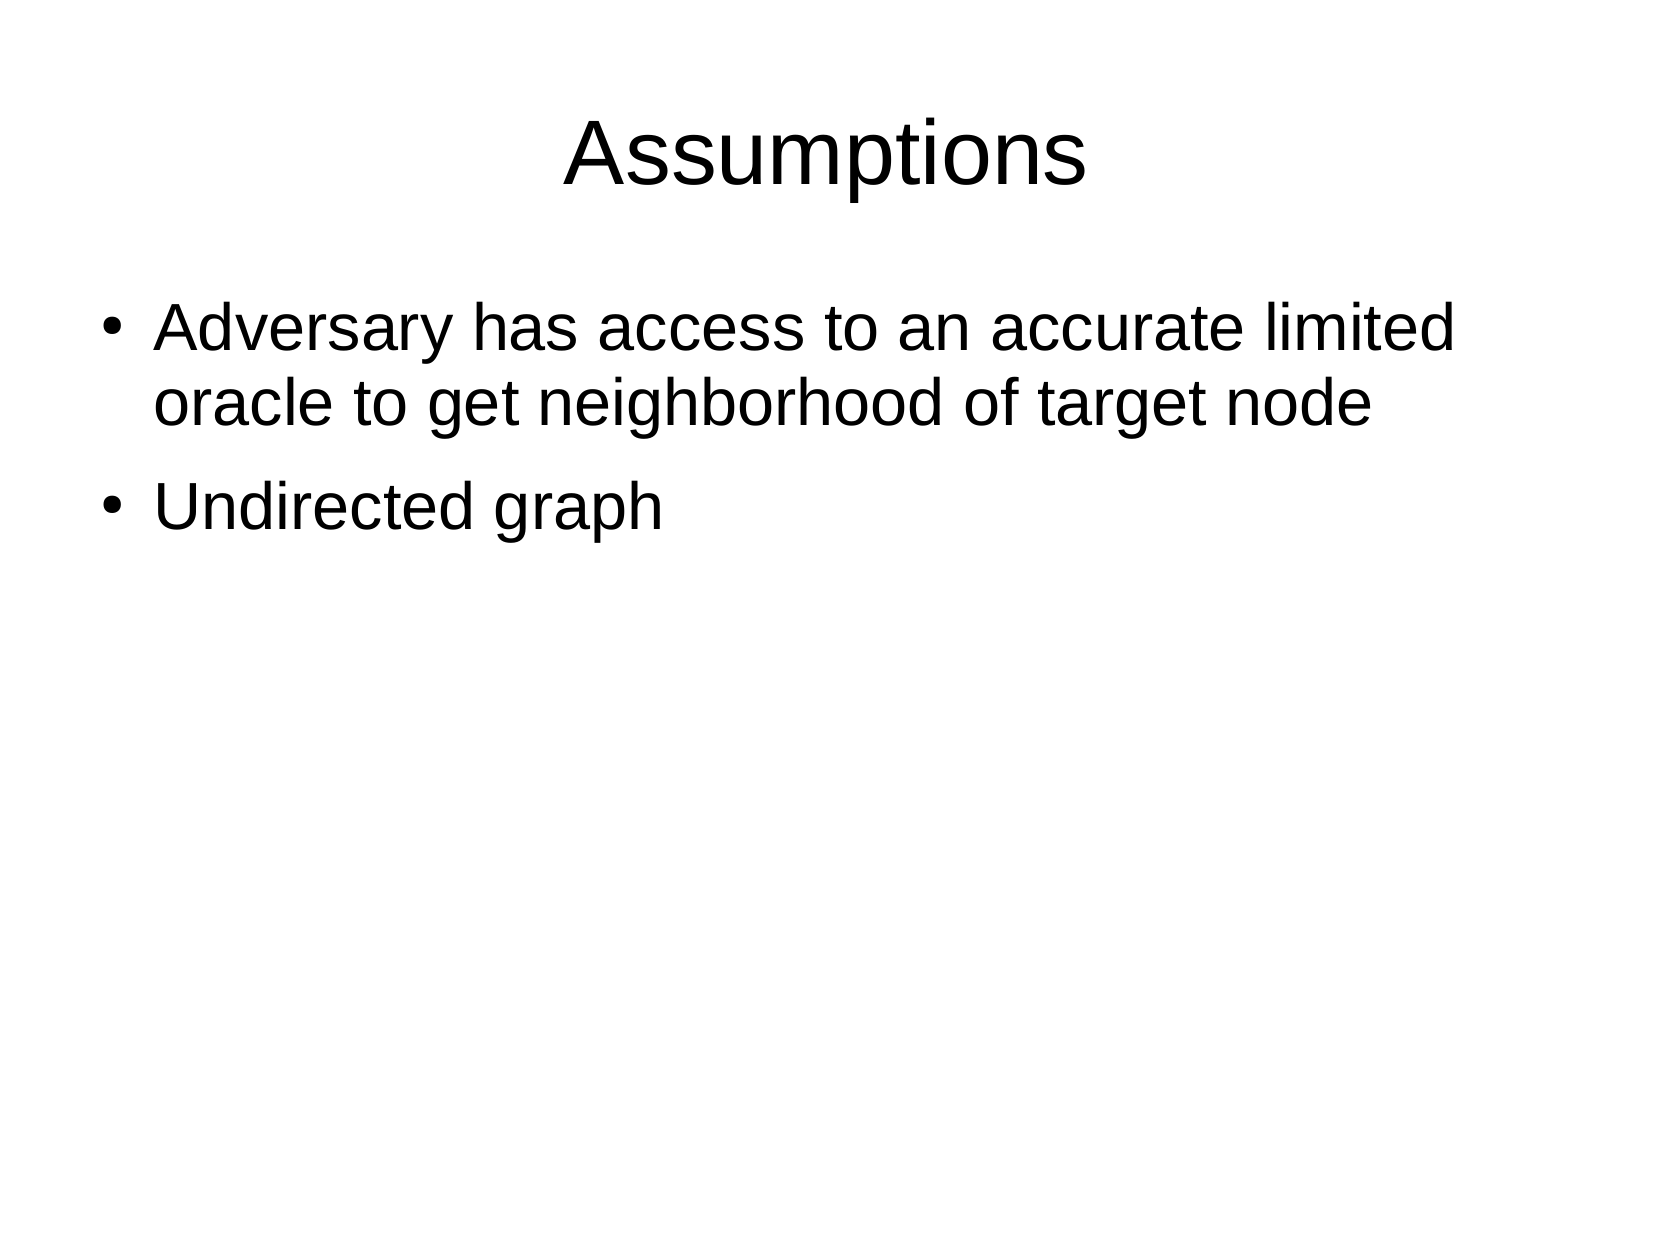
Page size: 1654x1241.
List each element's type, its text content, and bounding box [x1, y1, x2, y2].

title Assumptions [82, 49, 1571, 257]
list Adversary has access to an accurate limited oracle to get neighborhood of target node Undirected graph [82, 290, 1538, 1010]
